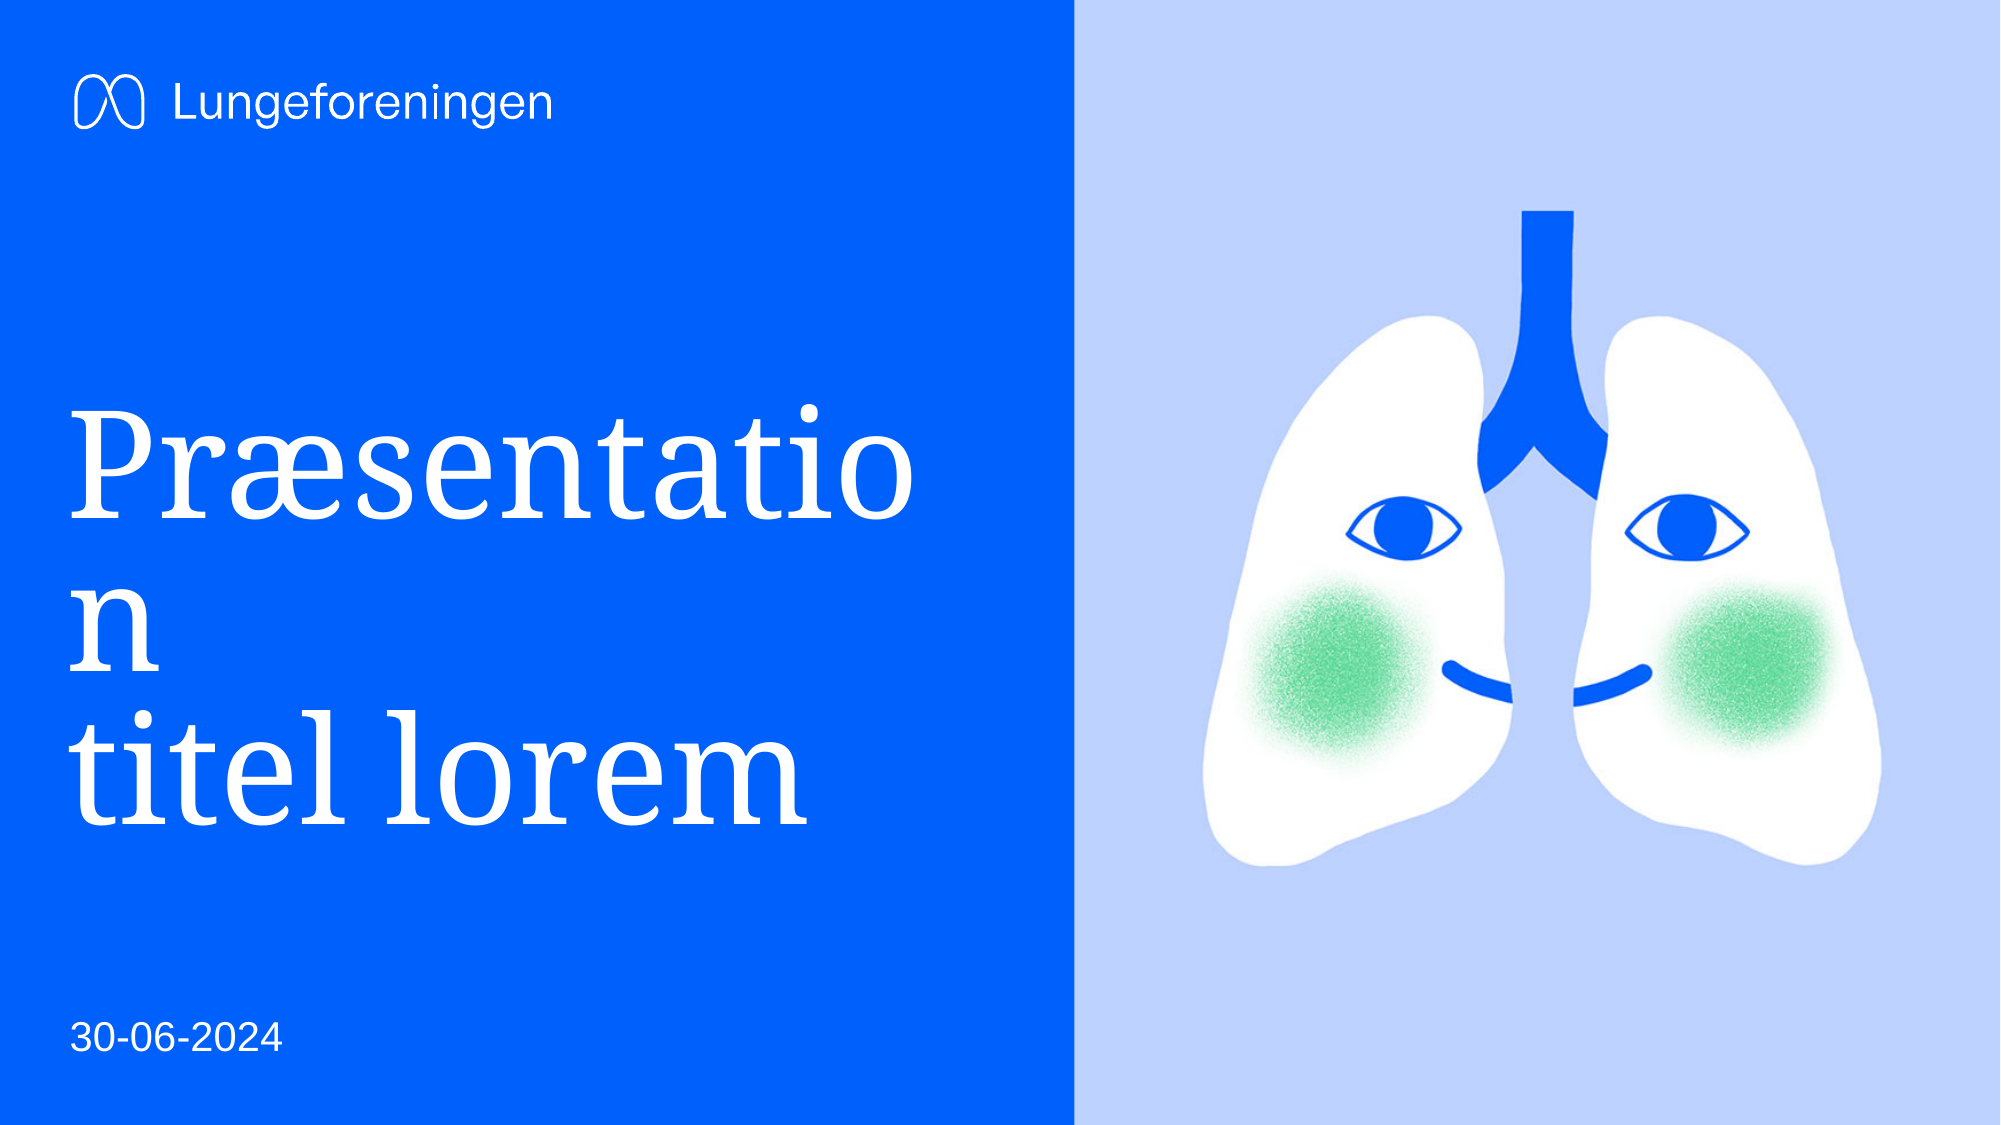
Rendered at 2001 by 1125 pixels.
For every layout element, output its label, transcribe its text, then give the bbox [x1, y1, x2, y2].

title Præsentation titel lorem [51, 333, 1001, 919]
text_box 30-06-2024 [54, 981, 505, 1088]
picture [1074, 0, 2000, 1125]
